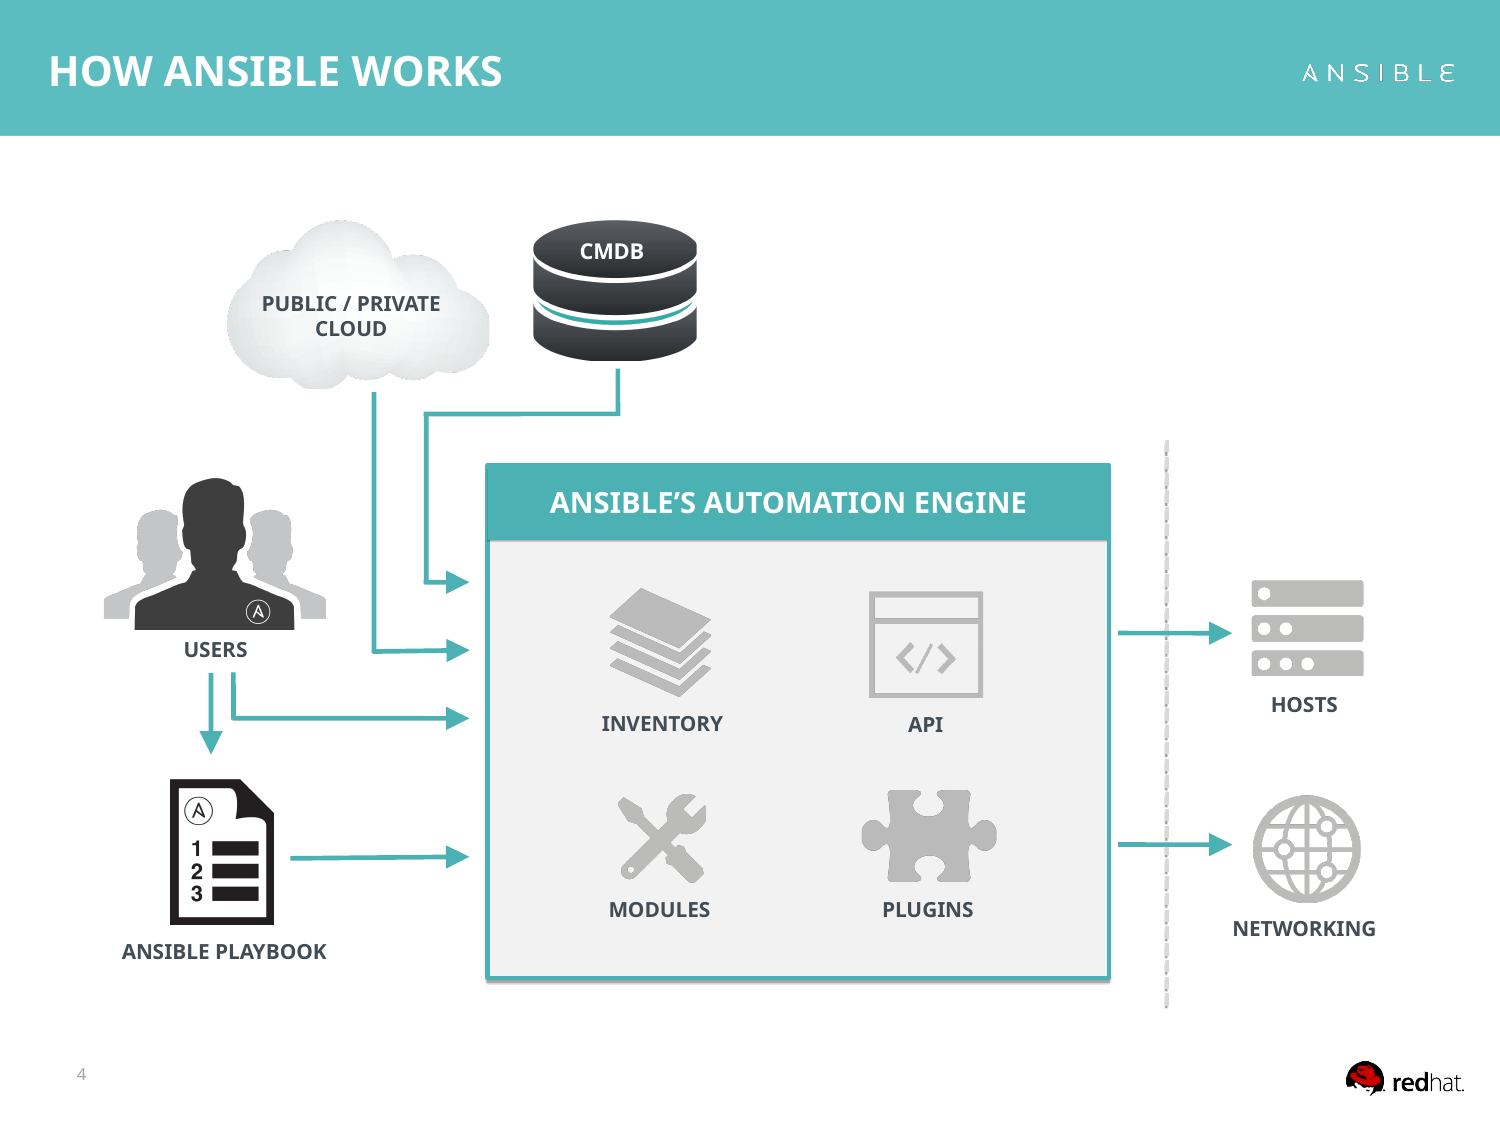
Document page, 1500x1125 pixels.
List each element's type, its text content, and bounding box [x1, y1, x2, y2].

text_box PUBLIC / PRIVATE CLOUD [209, 283, 493, 349]
text_box USERS [73, 629, 358, 670]
text_box NETWORKING [1192, 908, 1416, 949]
text_box INVENTORY [550, 703, 775, 744]
text_box MODULES [547, 888, 771, 929]
text_box ANSIBLE’S AUTOMATION ENGINE [490, 477, 1088, 527]
picture [0, 0, 1500, 1125]
text_box [487, 465, 1110, 978]
text_box HOSTS [1192, 684, 1417, 725]
text_box PLUGINS [816, 889, 1040, 929]
text_box API [838, 704, 1014, 745]
text_box ANSIBLE PLAYBOOK [82, 931, 367, 971]
list HOW ANSIBLE WORKS [47, 45, 936, 104]
text_box CMDB [542, 229, 688, 271]
